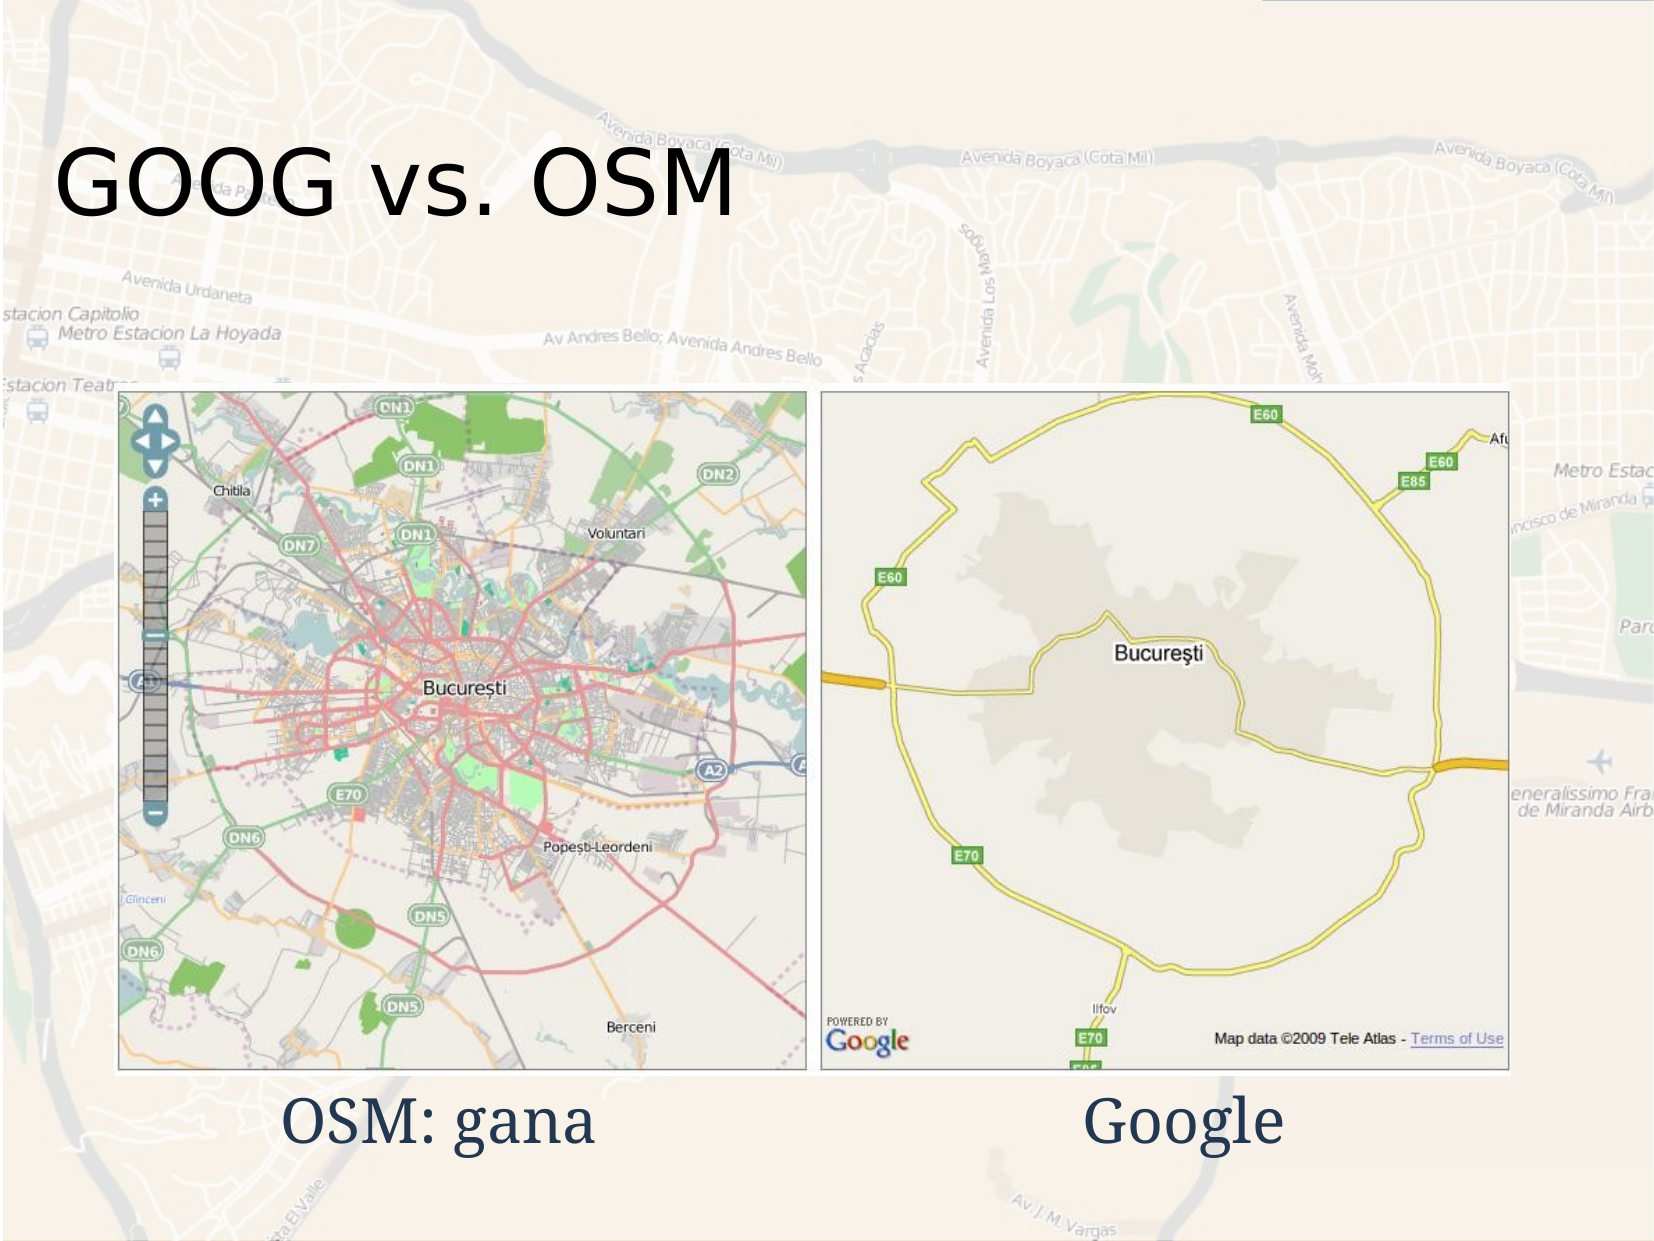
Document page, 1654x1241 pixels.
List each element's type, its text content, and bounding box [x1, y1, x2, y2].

text_box Google [1082, 1076, 1287, 1162]
text_box OSM: gana [280, 1076, 599, 1162]
title GOOG vs. OSM [45, 56, 1609, 317]
picture [114, 383, 1511, 1076]
